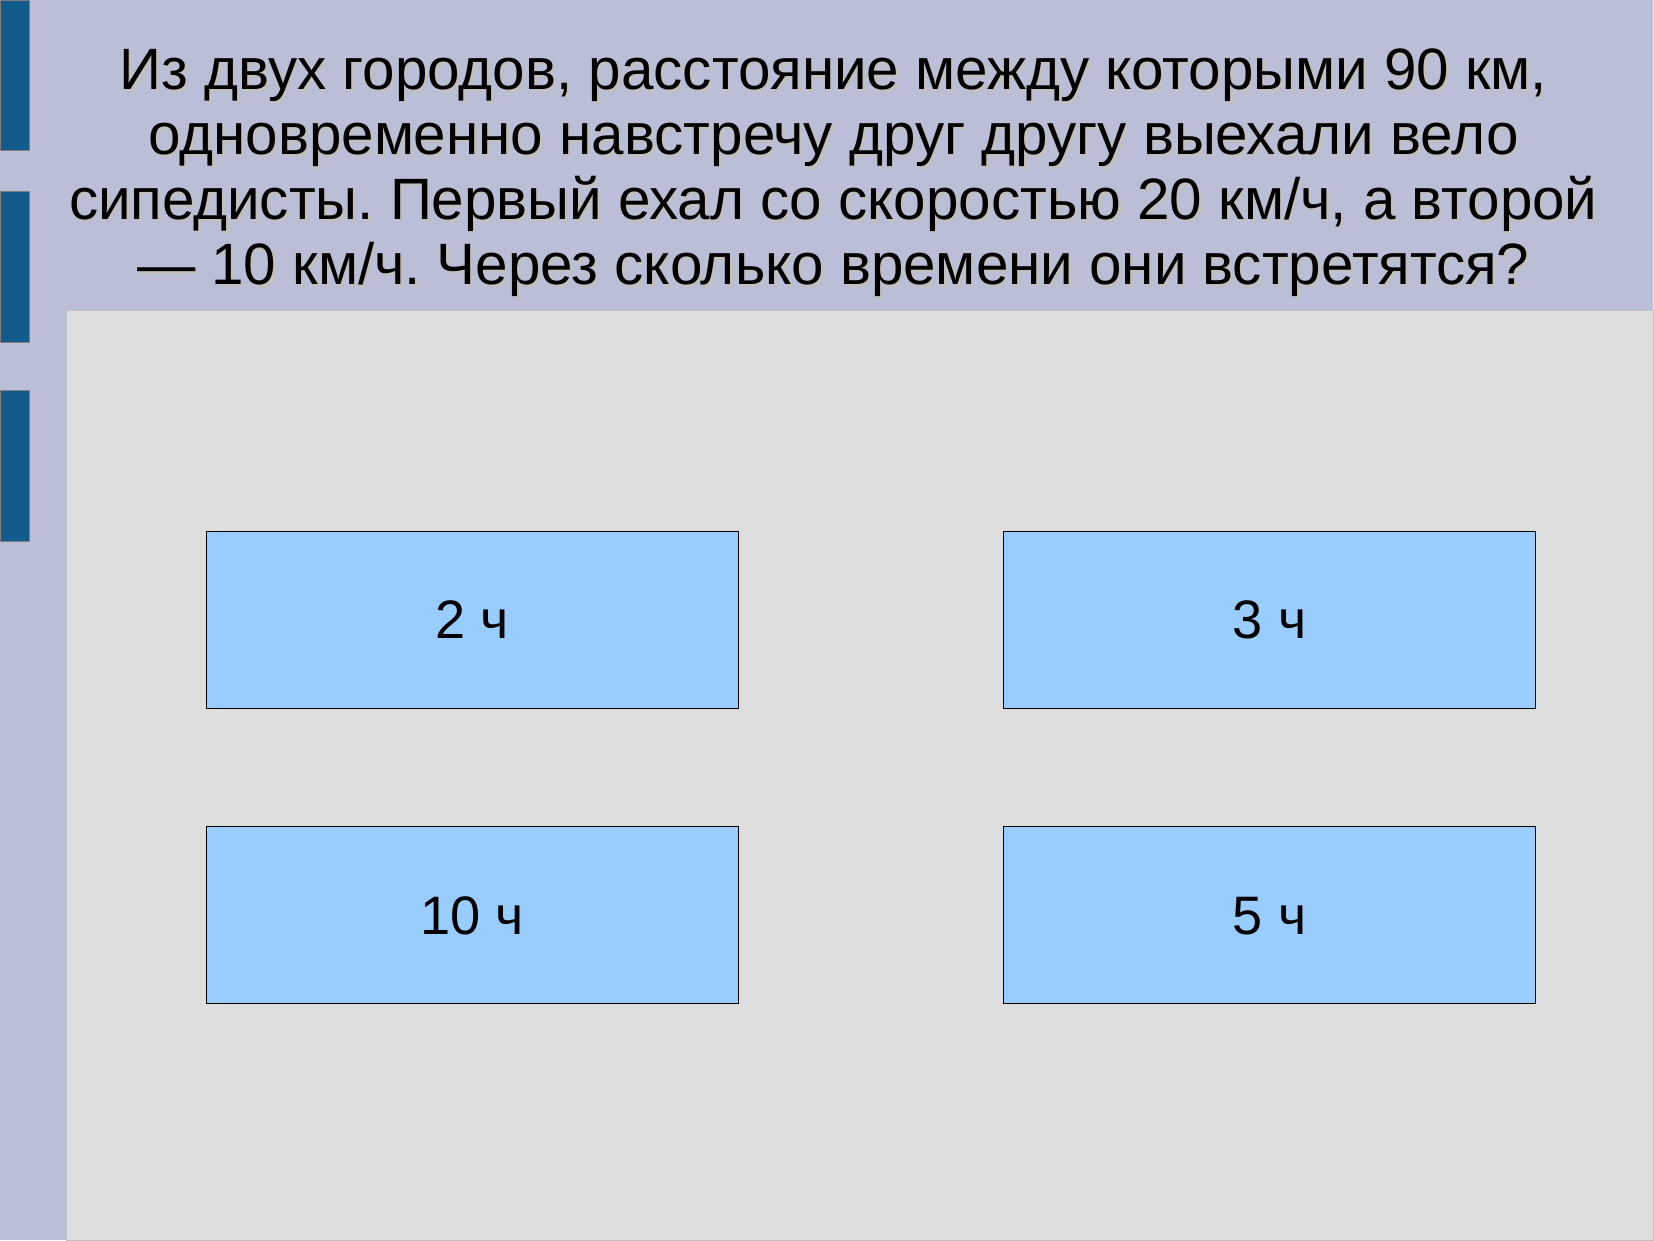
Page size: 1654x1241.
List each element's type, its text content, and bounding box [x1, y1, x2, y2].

text_box 5 ч [1003, 826, 1536, 1004]
text_box Из двух городов, расстояние между которыми 90 км, одновременно навстречу друг другу выехали вело­сипедисты. Первый ехал со скоростью 20 км/ч, а второй — 10 км/ч. Через сколько времени они встретятся? [43, 29, 1625, 307]
text_box 2 ч [206, 531, 739, 709]
text_box 10 ч [206, 826, 739, 1004]
text_box 3 ч [1003, 531, 1536, 709]
